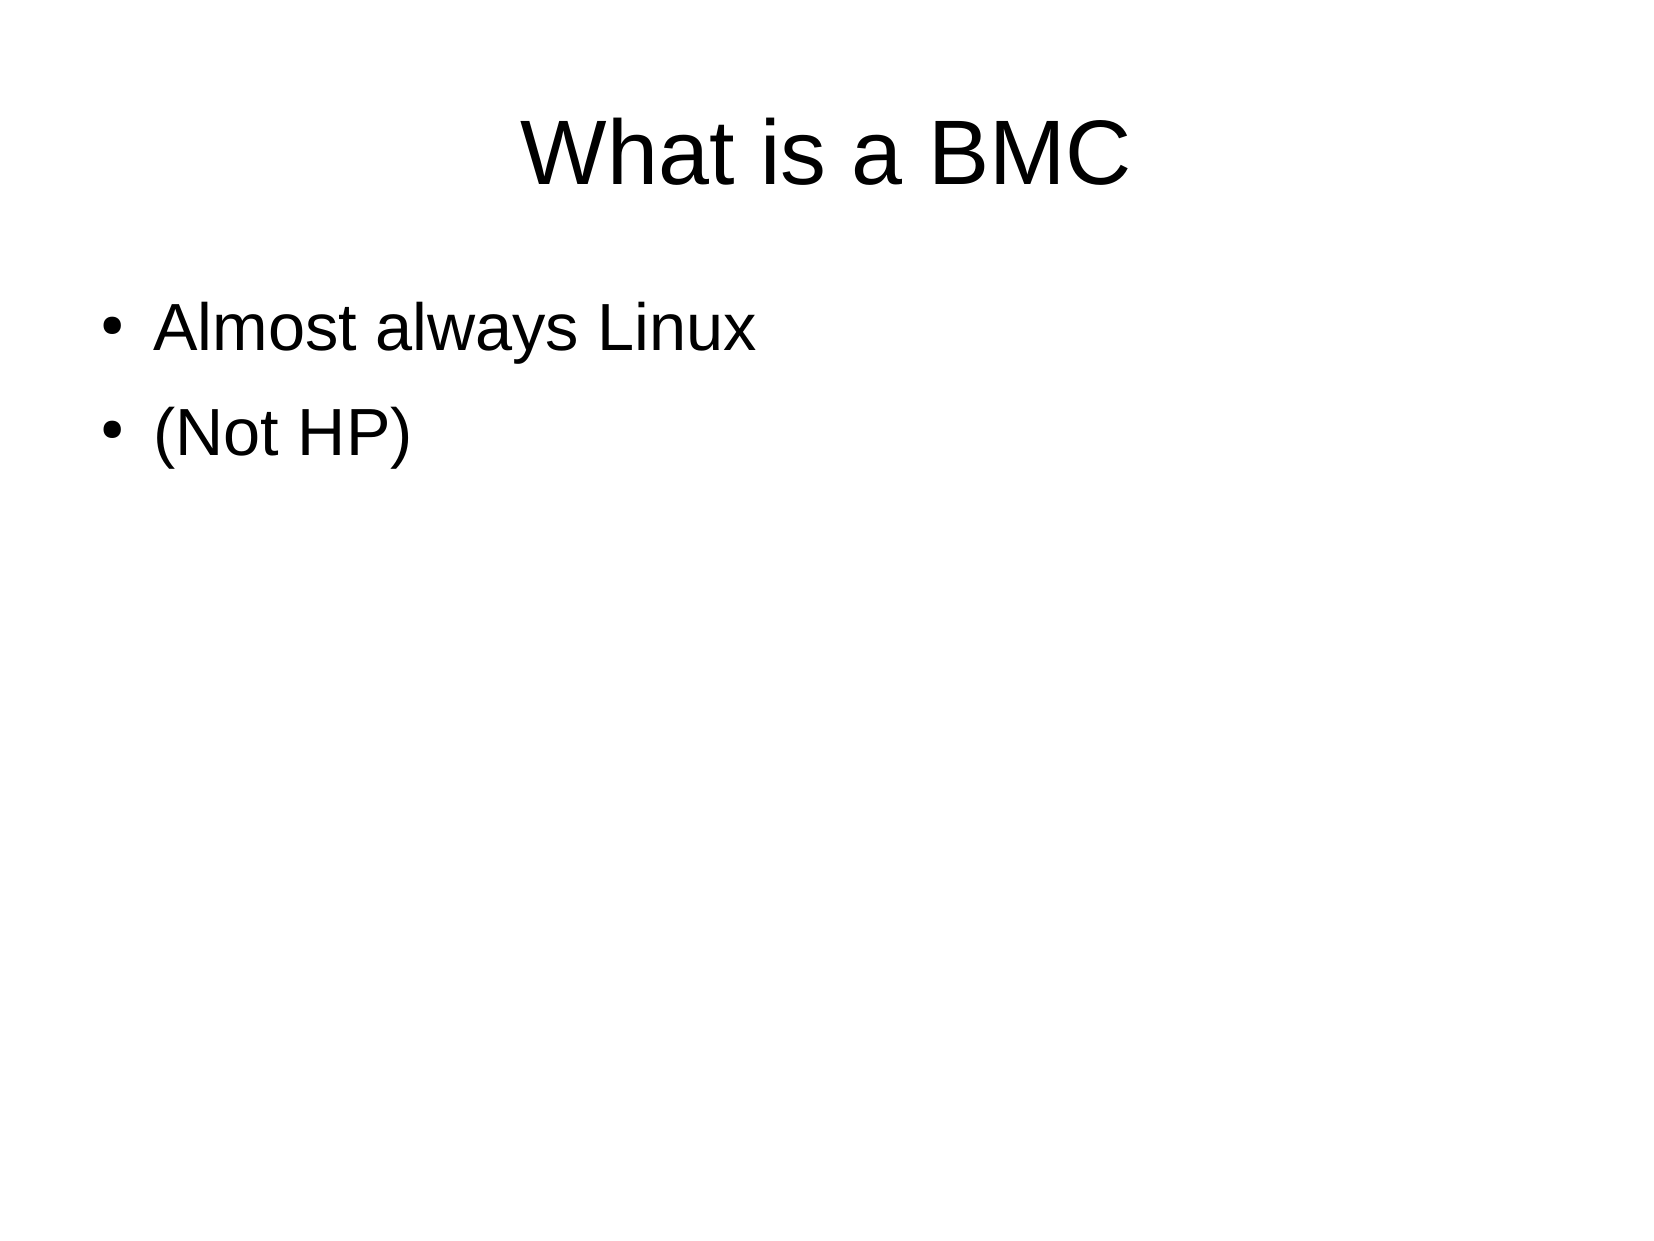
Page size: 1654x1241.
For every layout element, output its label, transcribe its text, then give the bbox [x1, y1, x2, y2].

title What is a BMC [82, 49, 1571, 257]
list Almost always Linux (Not HP) [82, 290, 1571, 1010]
